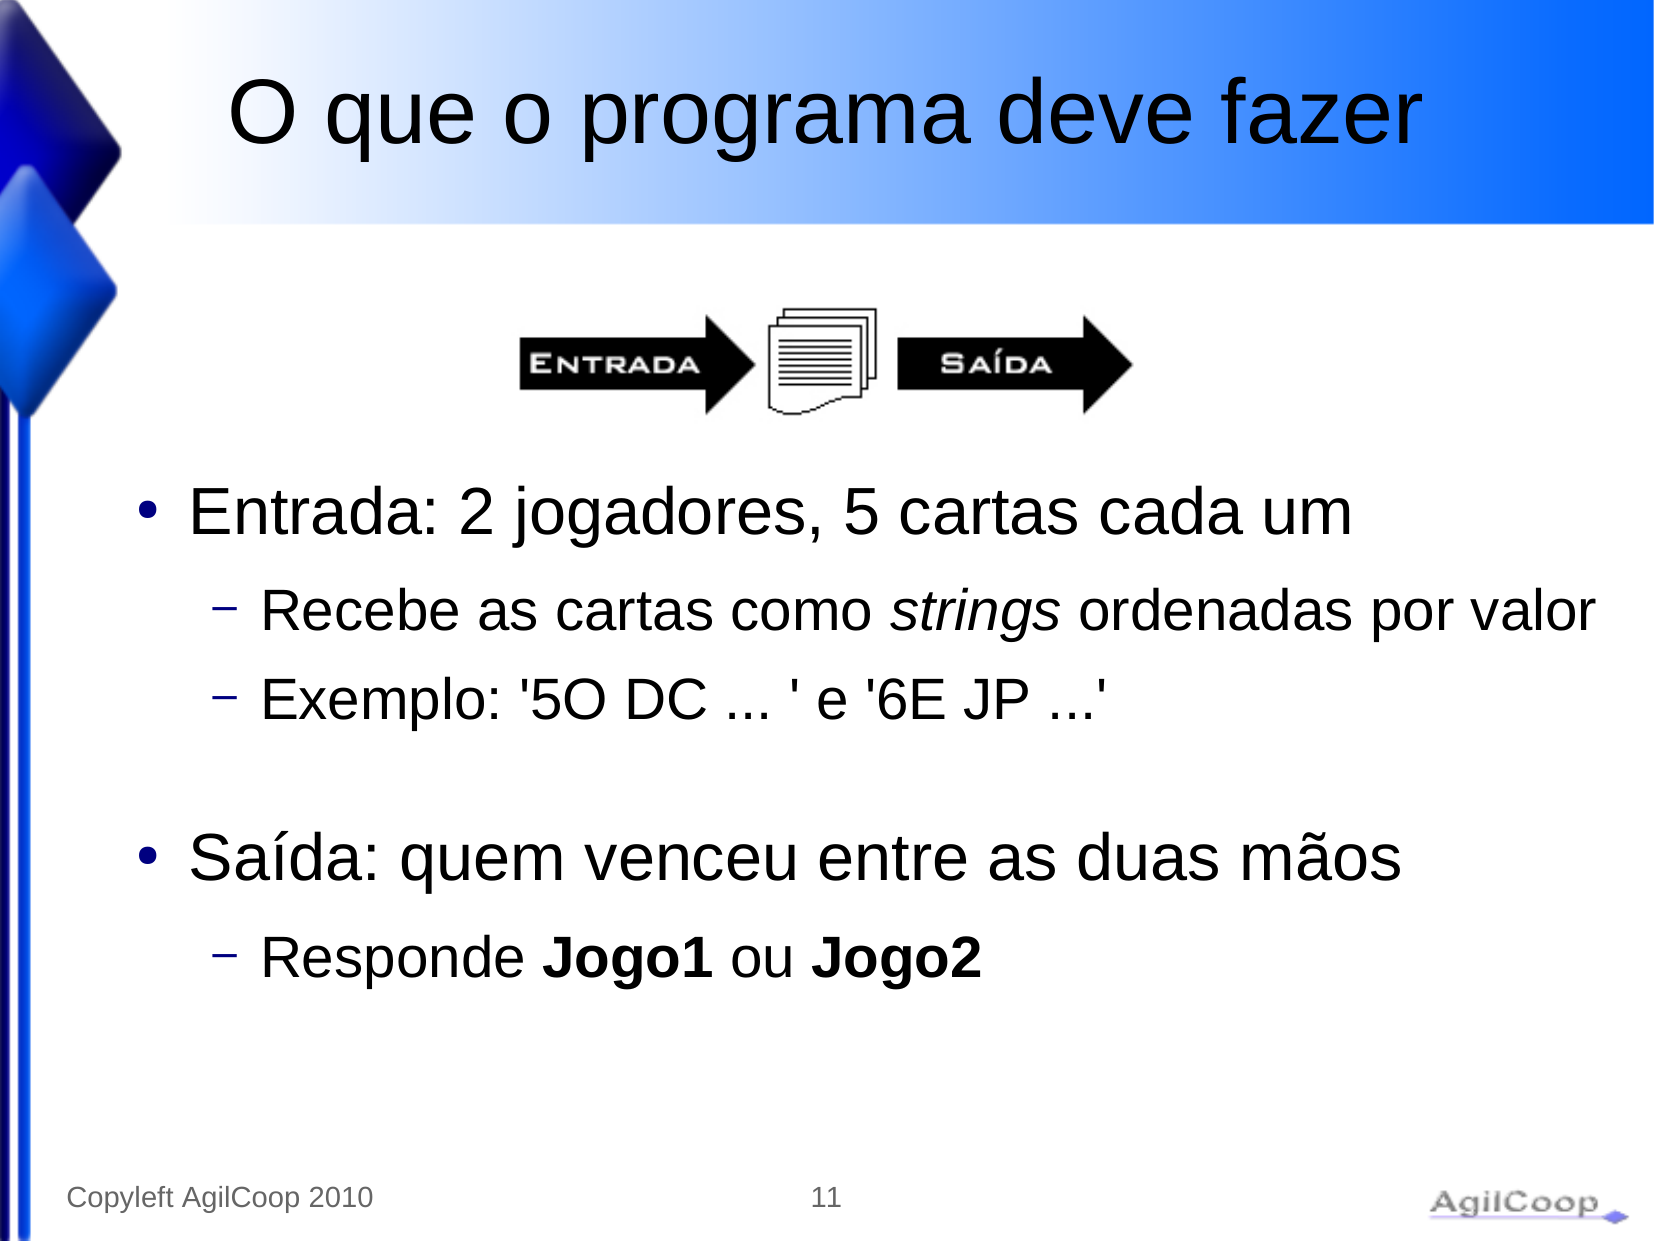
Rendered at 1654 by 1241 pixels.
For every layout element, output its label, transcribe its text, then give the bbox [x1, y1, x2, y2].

title O que o programa deve fazer [82, 8, 1571, 216]
picture [0, 0, 1654, 1241]
list Entrada: 2 jogadores, 5 cartas cada um Recebe as cartas como strings ordenadas por valor Exemplo: '5O DC ... ' e '6E JP ...' Saída: quem venceu entre as duas mãos Responde Jogo1 ou Jogo2 [118, 473, 1607, 1108]
